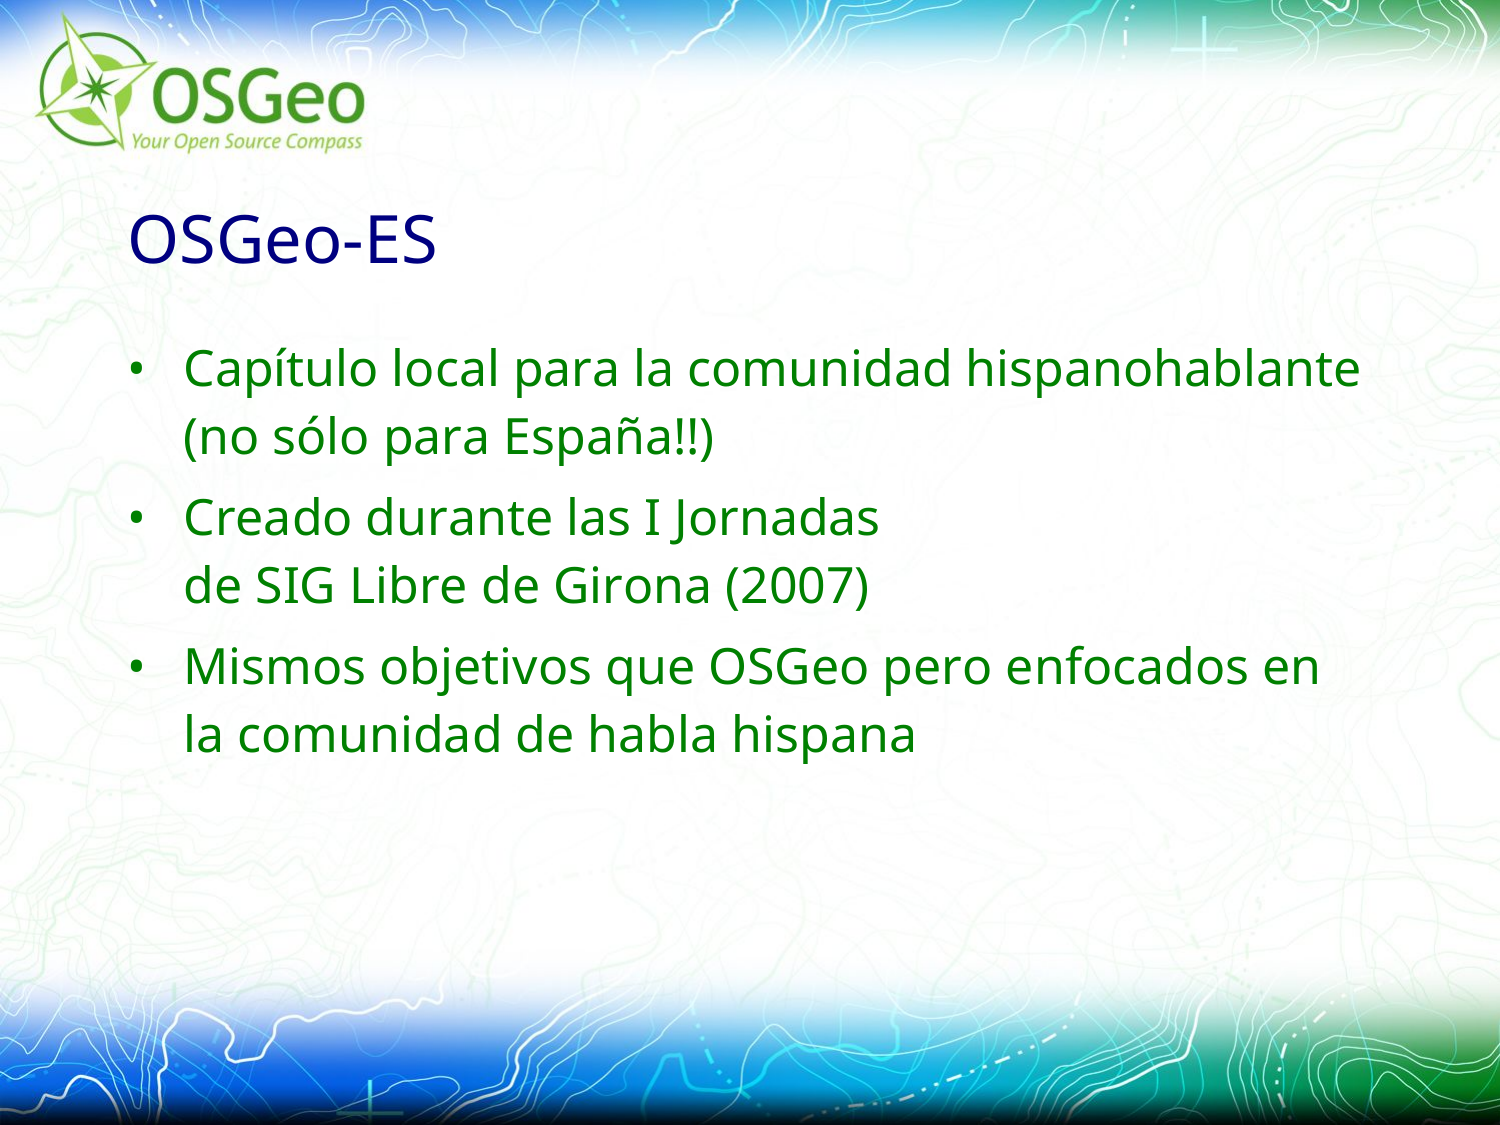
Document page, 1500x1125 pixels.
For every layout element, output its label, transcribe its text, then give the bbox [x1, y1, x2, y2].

picture [0, 0, 1500, 1125]
list Capítulo local para la comunidad hispanohablante (no sólo para España!!) Creado durante las I Jornadas de SIG Libre de Girona (2007) Mismos objetivos que OSGeo pero enfocados en la comunidad de habla hispana [112, 324, 1388, 1068]
title OSGeo-ES [112, 179, 1388, 296]
